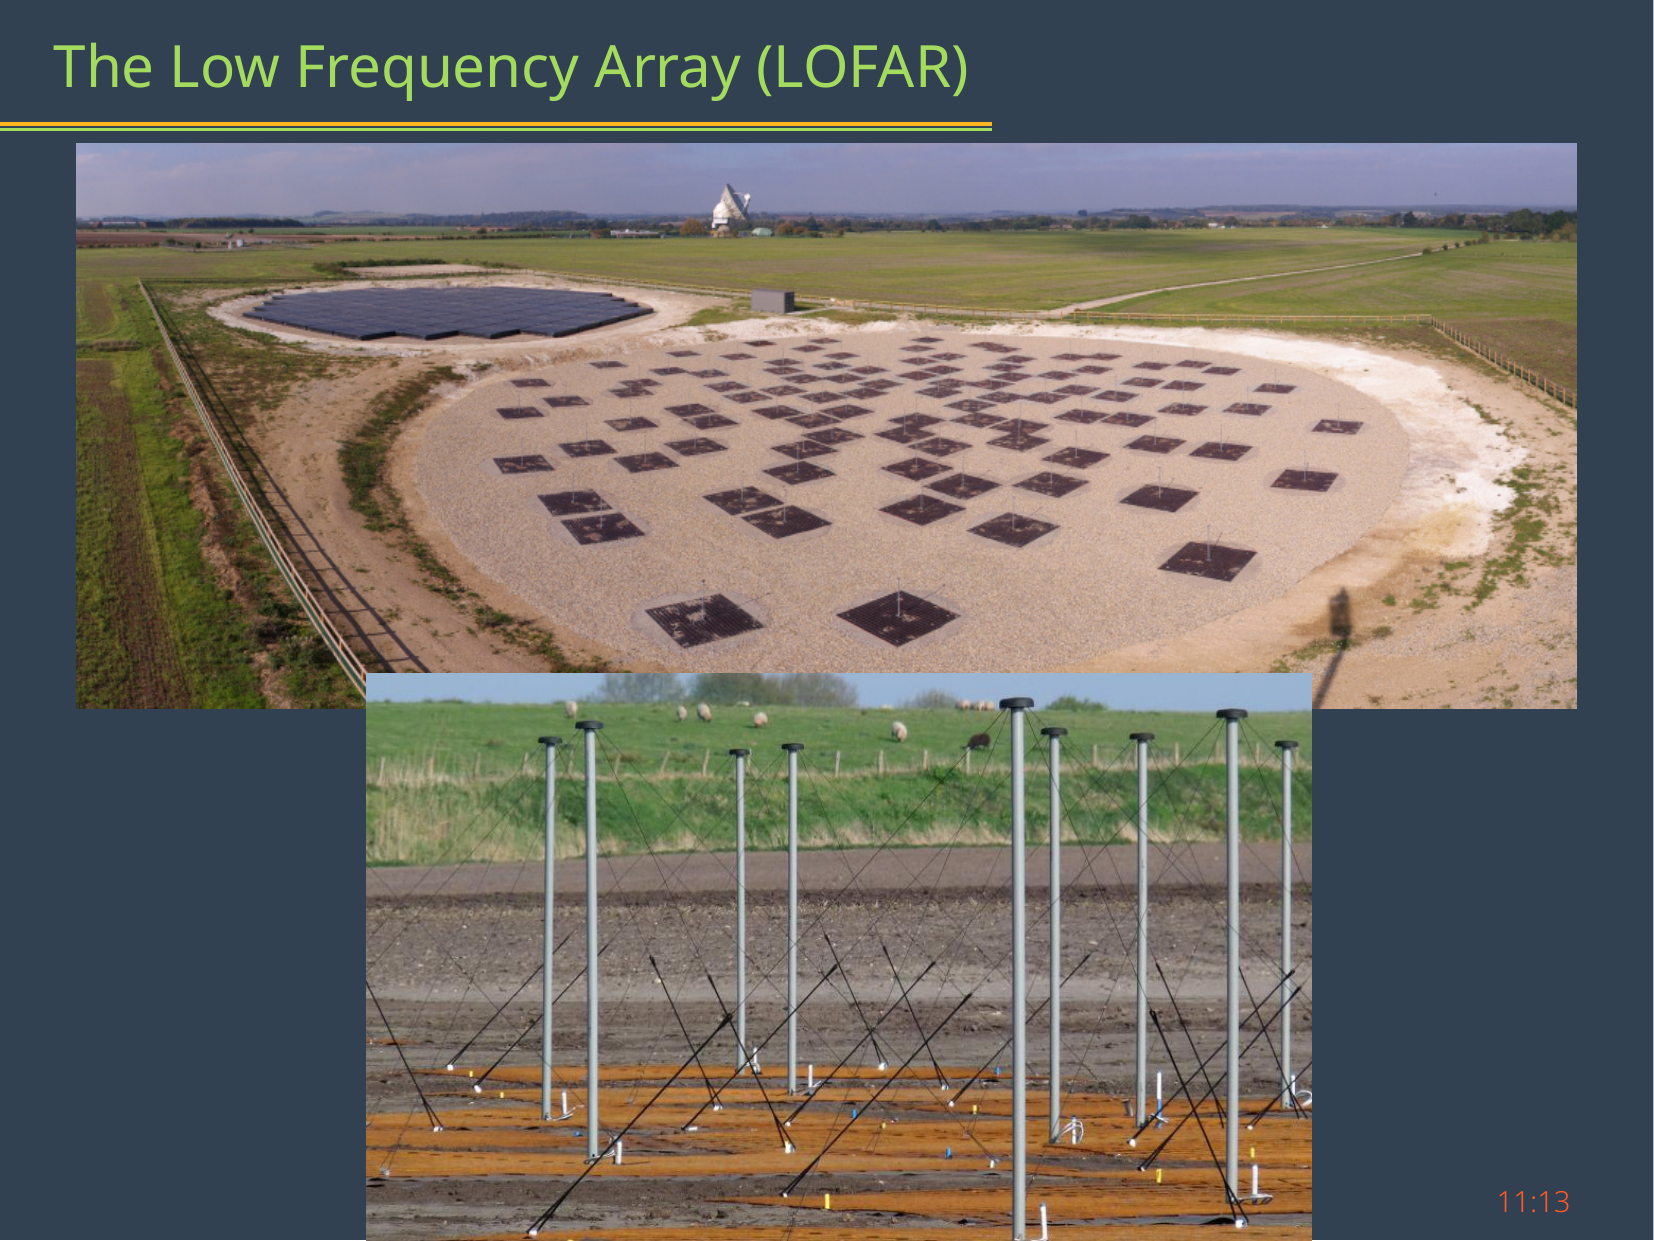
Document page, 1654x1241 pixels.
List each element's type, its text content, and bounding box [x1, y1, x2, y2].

text_box The Low Frequency Array (LOFAR) [23, 17, 1300, 103]
picture [76, 143, 1577, 1241]
